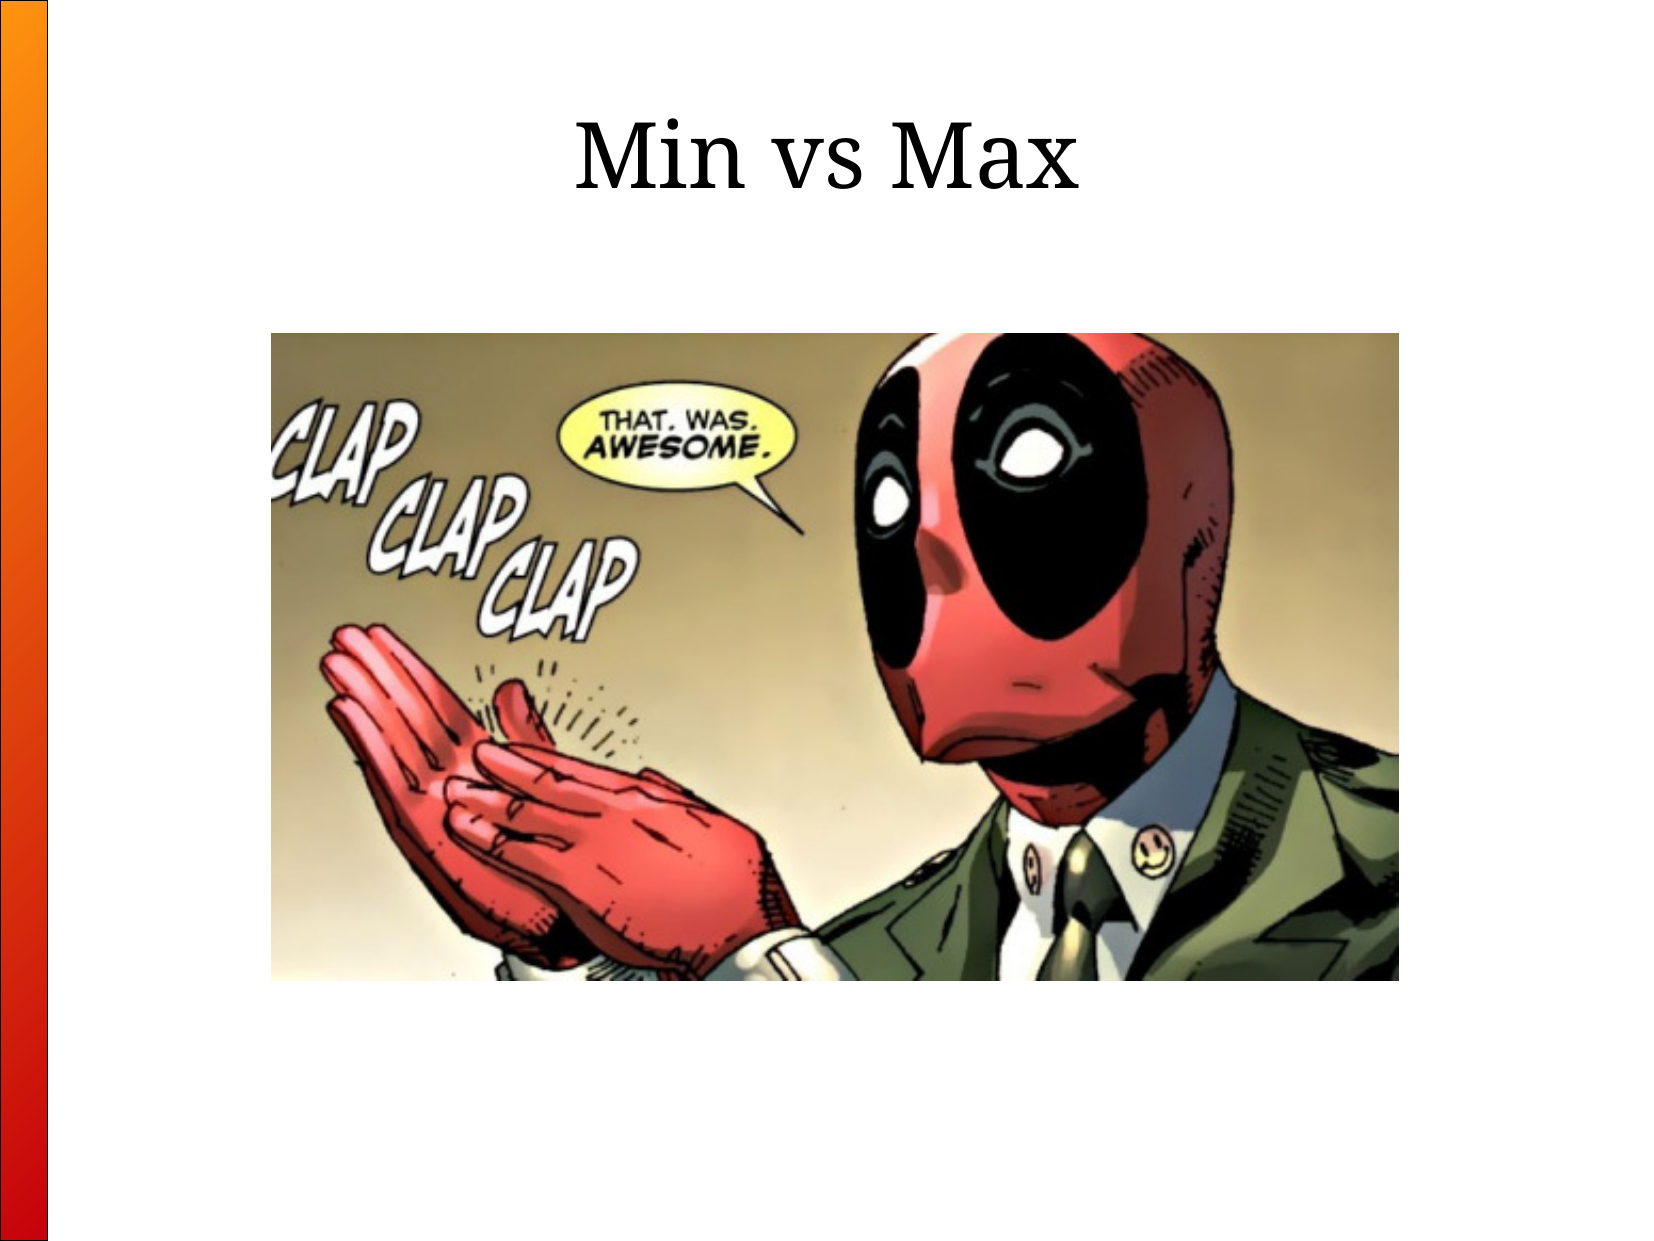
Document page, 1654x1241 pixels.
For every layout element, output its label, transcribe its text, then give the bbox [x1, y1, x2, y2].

title Min vs Max [82, 49, 1571, 257]
text_box [0, 0, 48, 1241]
picture [271, 333, 1399, 981]
